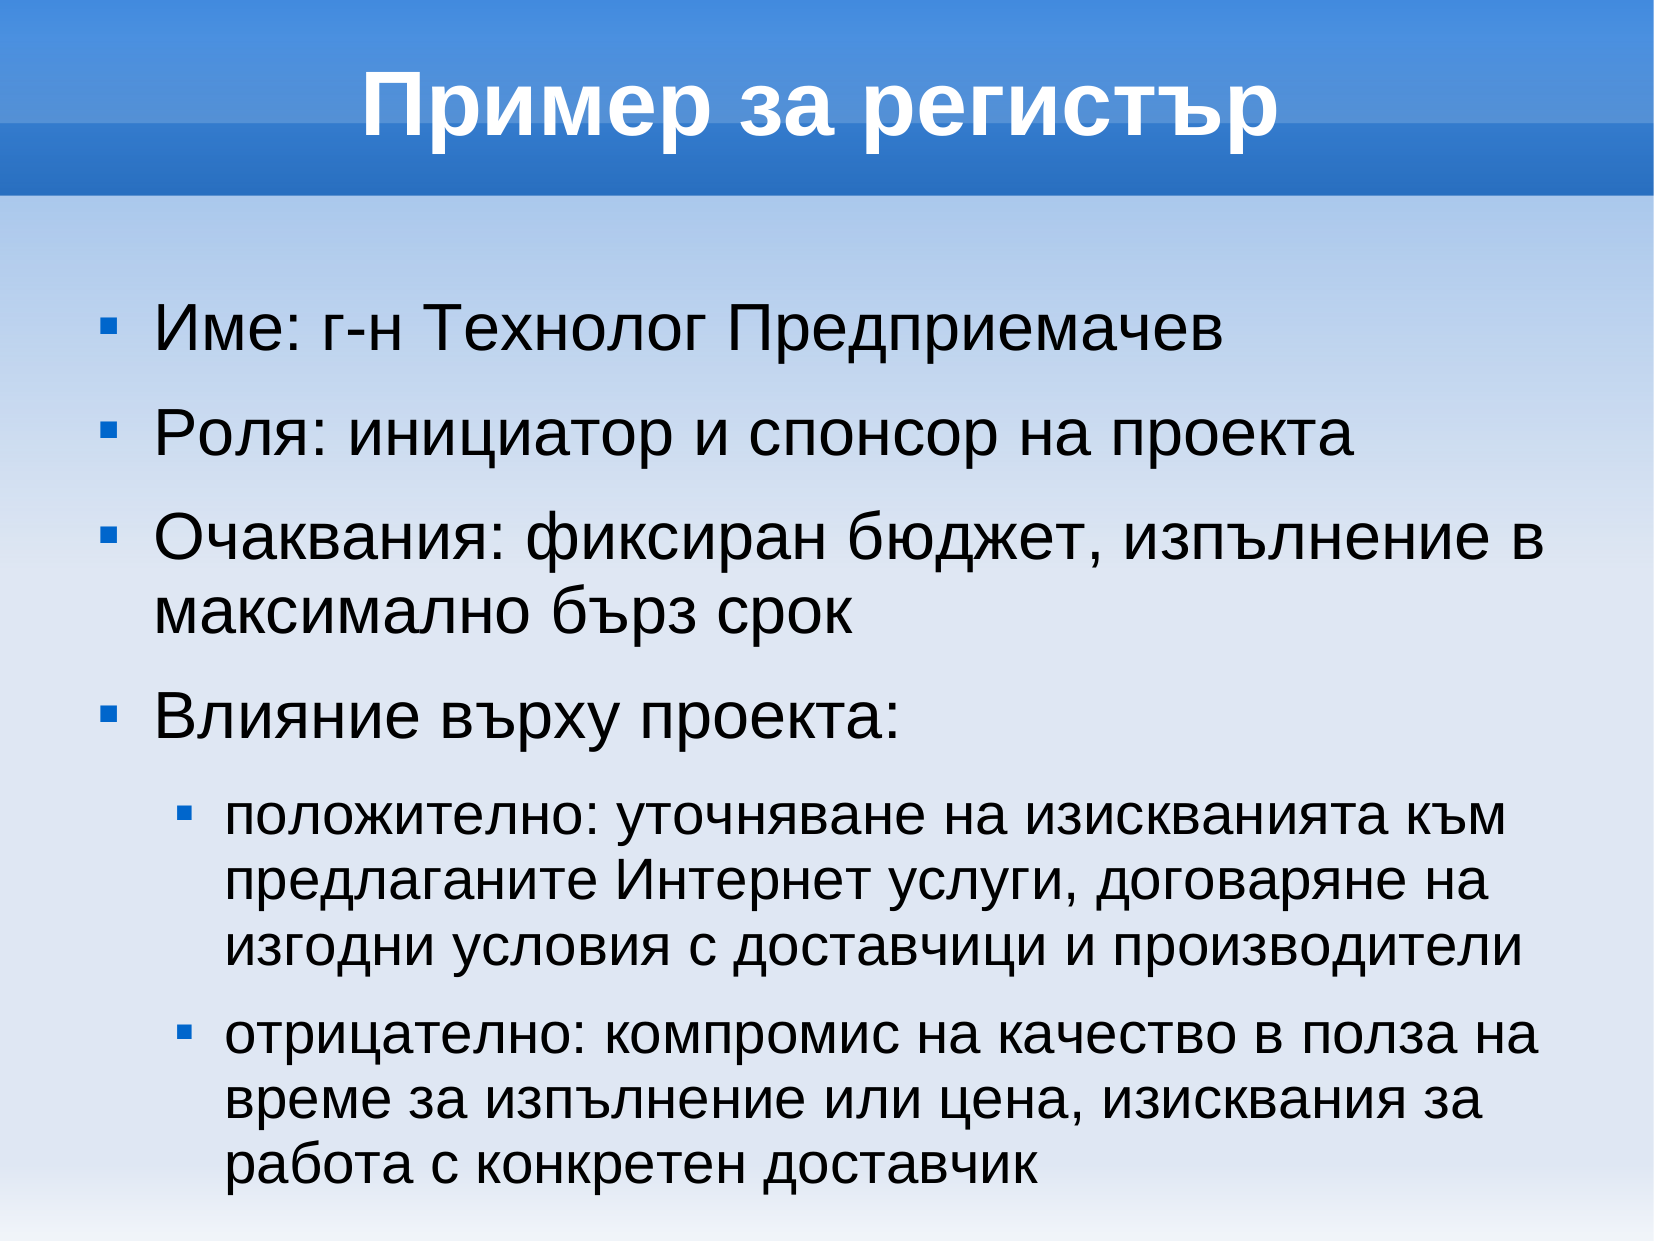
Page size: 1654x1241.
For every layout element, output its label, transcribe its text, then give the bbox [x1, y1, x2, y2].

list Име: г-н Технолог Предприемачев Роля: инициатор и спонсор на проекта Очаквания: фиксиран бюджет, изпълнение в максимално бърз срок Влияние върху проекта: положително: уточняване на изискванията към предлаганите Интернет услуги, договаряне на изгодни условия с доставчици и производители отрицателно: компромис на качество в полза на време за изпълнение или цена, изисквания за работа с конкретен доставчик [82, 290, 1571, 1196]
picture [0, 0, 1654, 1241]
title Пример за регистър [76, 7, 1565, 200]
